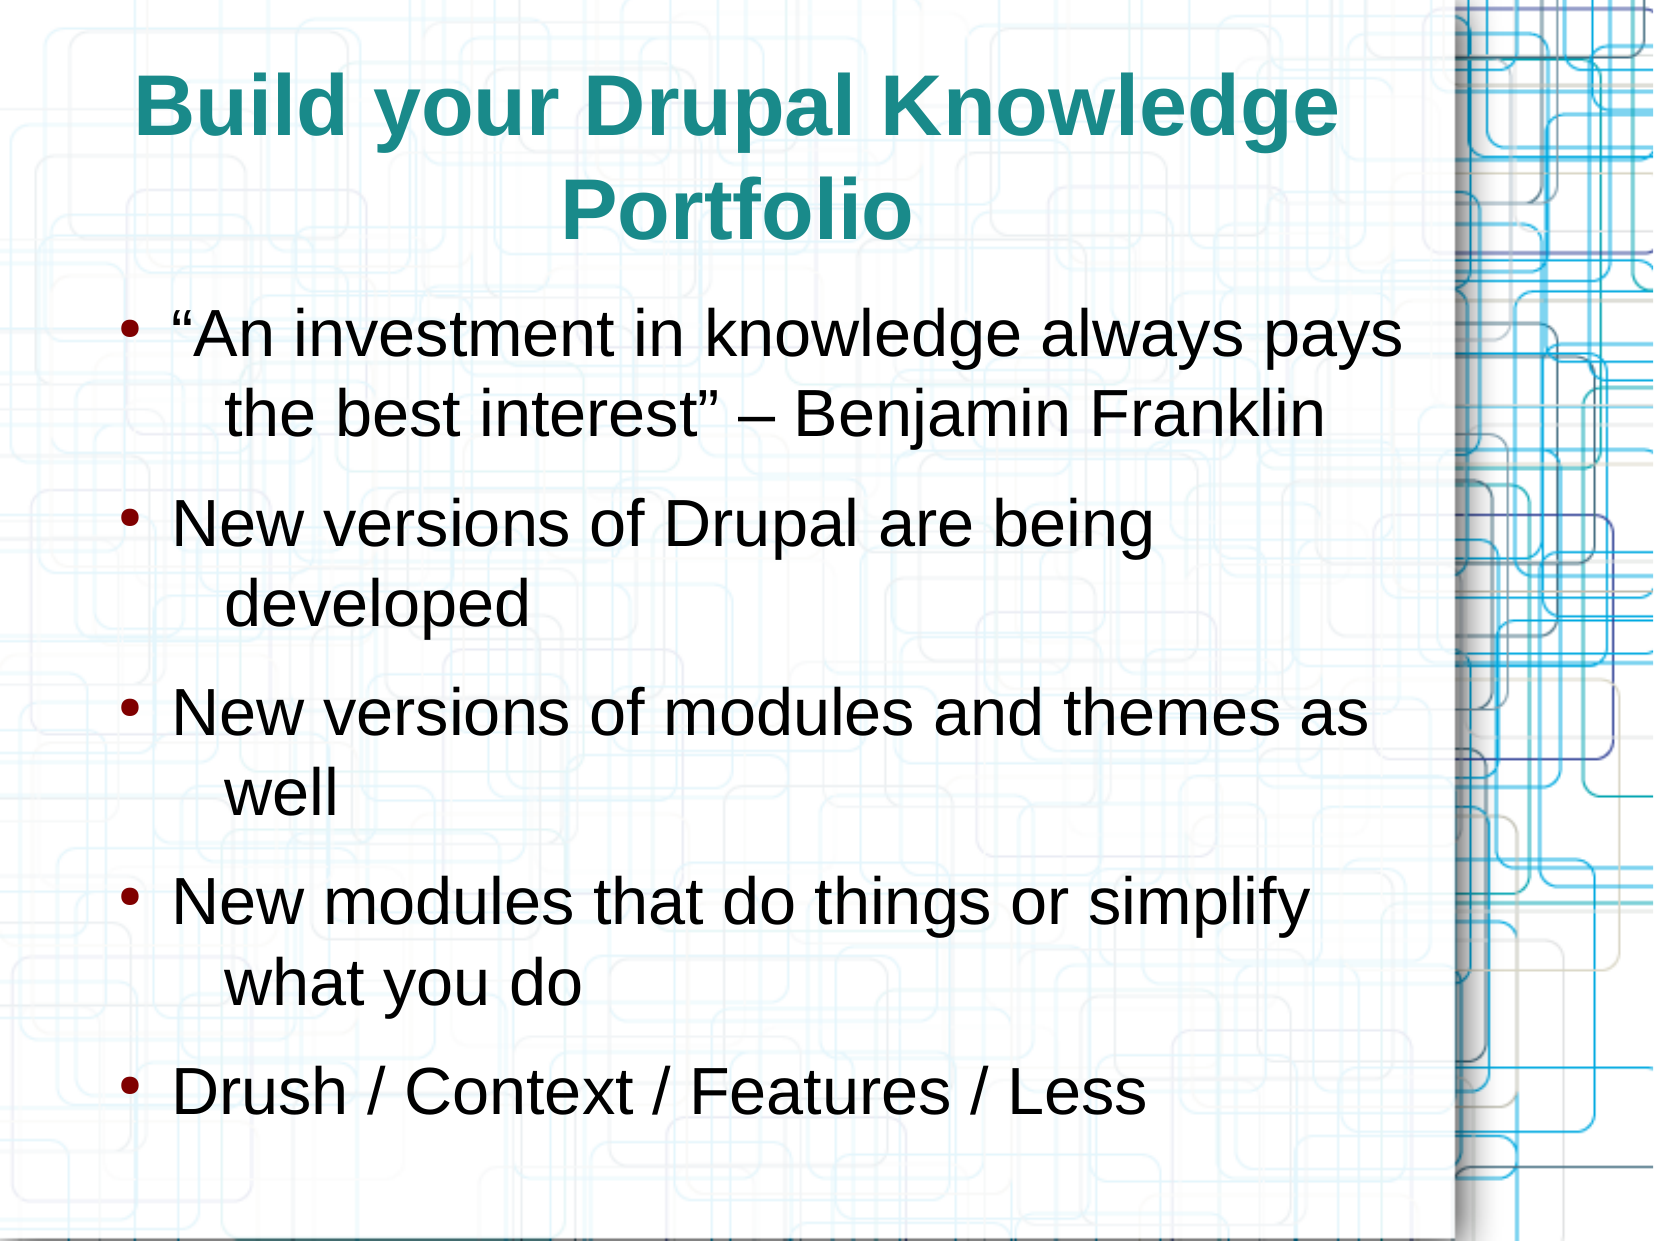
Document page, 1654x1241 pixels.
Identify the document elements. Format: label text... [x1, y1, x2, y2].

title Build your Drupal Knowledge Portfolio [58, 49, 1417, 257]
list “An investment in knowledge always pays the best interest” – Benjamin Franklin New versions of Drupal are being developed New versions of modules and themes as well New modules that do things or simplify what you do Drush / Context / Features / Less [82, 290, 1417, 1109]
picture [0, 0, 1654, 1241]
